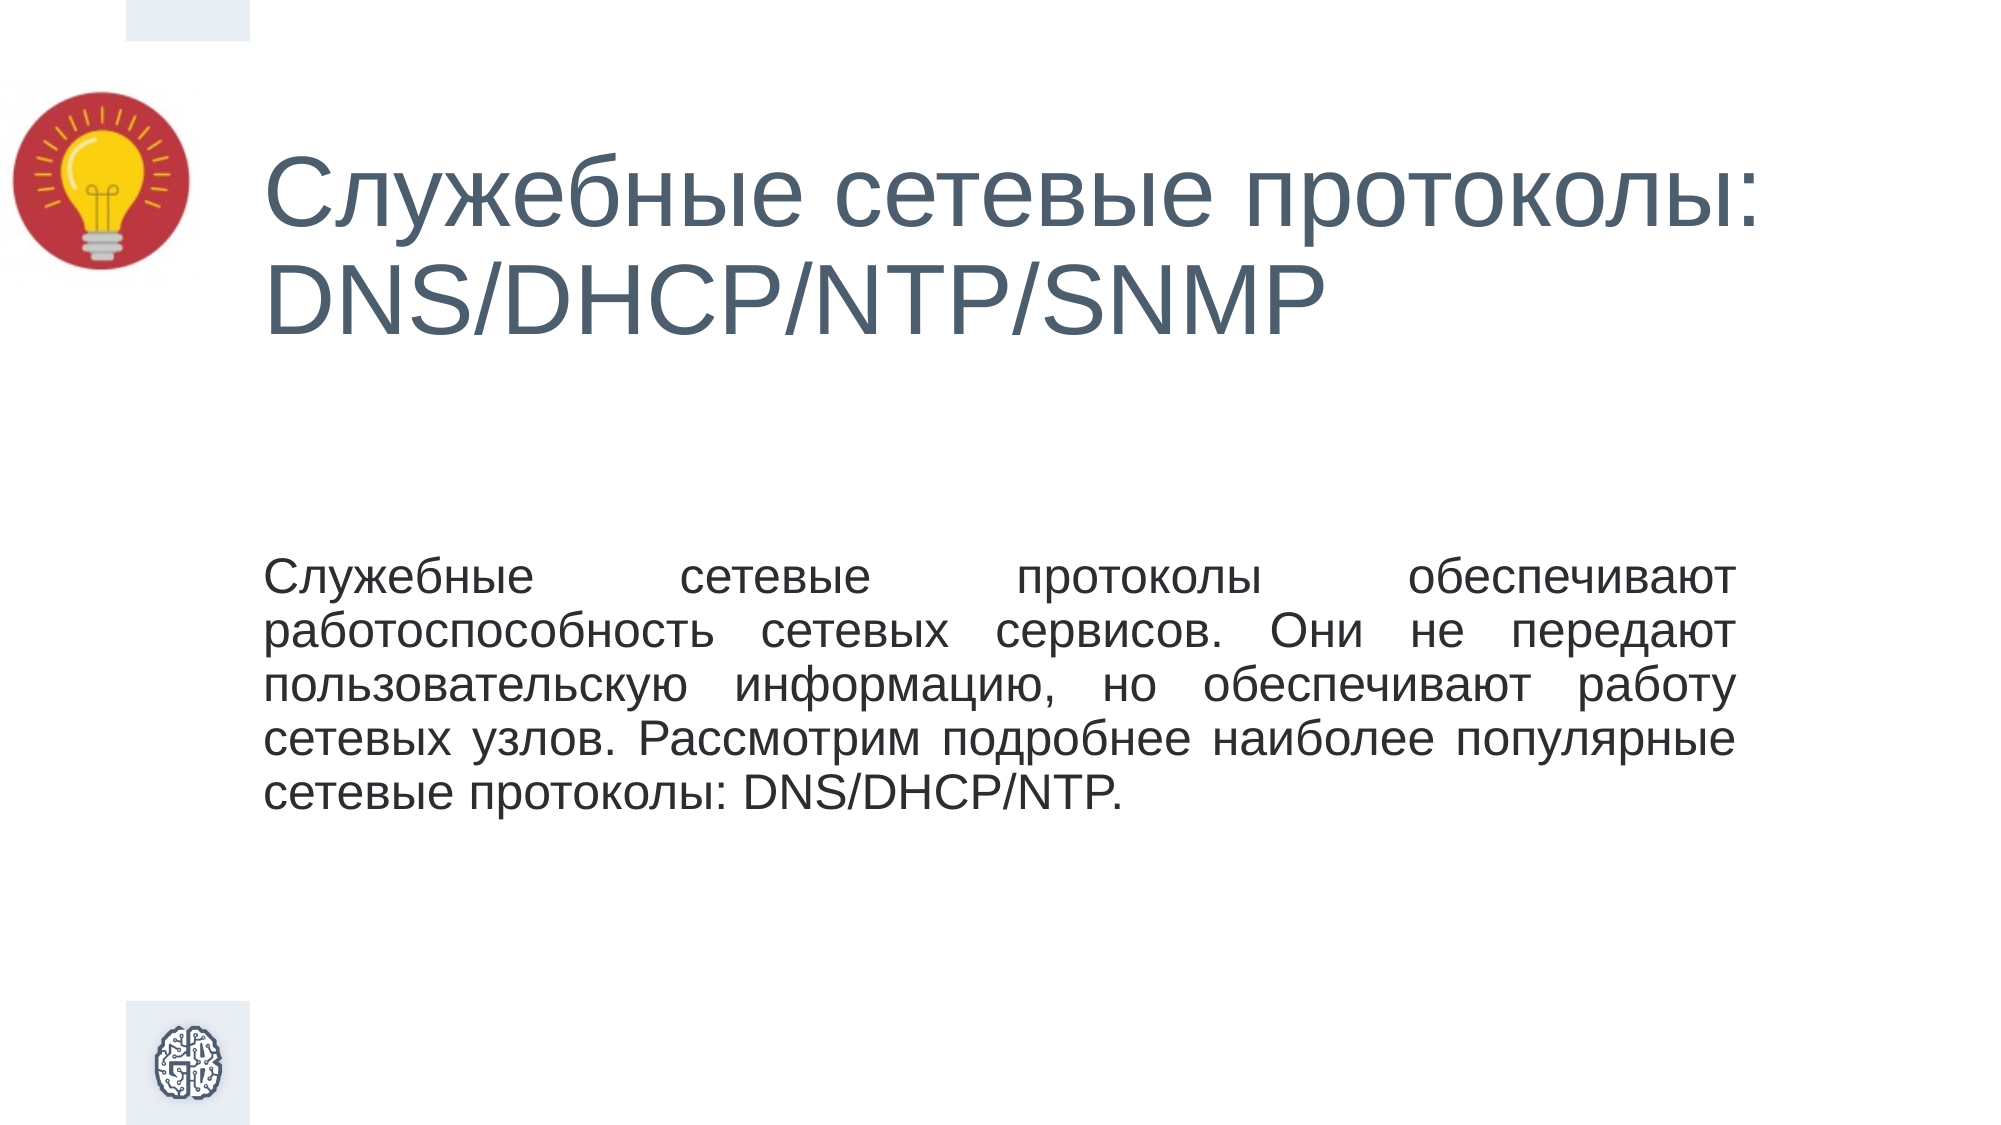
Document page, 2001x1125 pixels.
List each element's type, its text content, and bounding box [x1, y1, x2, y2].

list Служебные сетевые протоколы обеспечивают работоспособность сетевых сервисов. Они не передают пользовательскую информацию, но обеспечивают работу сетевых узлов. Рассмотрим подробнее наиболее популярные сетевые протоколы: DNS/DHCP/NTP. [248, 431, 1752, 941]
picture [144, 1016, 232, 1110]
picture [0, 78, 200, 287]
title Служебные сетевые протоколы: DNS/DHCP/NTP/SNMP [248, 124, 1840, 372]
